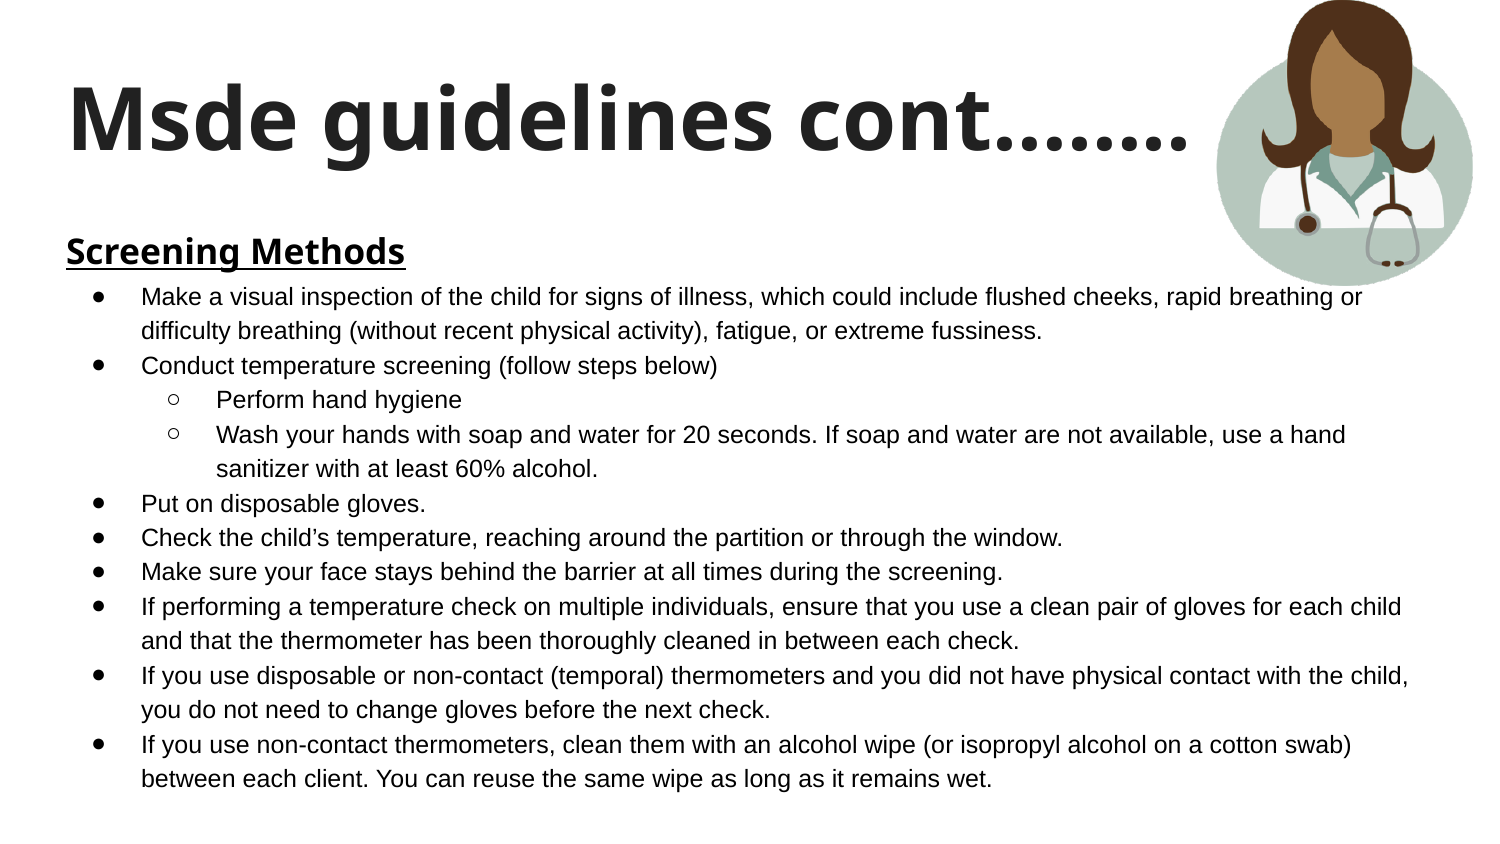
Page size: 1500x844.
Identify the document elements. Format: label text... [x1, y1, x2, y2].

title Msde guidelines cont…….. [51, 48, 1216, 180]
picture [1216, 0, 1473, 286]
list Screening Methods Make a visual inspection of the child for signs of illness, which could include flushed cheeks, rapid breathing or difficulty breathing (without recent physical activity), fatigue, or extreme fussiness. Conduct temperature screening (follow steps below) Perform hand hygiene Wash your hands with soap and water for 20 seconds. If soap and water are not available, use a hand sanitizer with at least 60% alcohol. Put on disposable gloves. Check the child’s temperature, reaching around the partition or through the window. Make sure your face stays behind the barrier at all times during the screening. If performing a temperature check on multiple individuals, ensure that you use a clean pair of gloves for each child and that the thermometer has been thoroughly cleaned in between each check. If you use disposable or non-contact (temporal) thermometers and you did not have physical contact with the child, you do not need to change gloves before the next check. If you use non-contact thermometers, clean them with an alcohol wipe (or isopropyl alcohol on a cotton swab) between each client. You can reuse the same wipe as long as it remains wet. [51, 201, 1449, 831]
